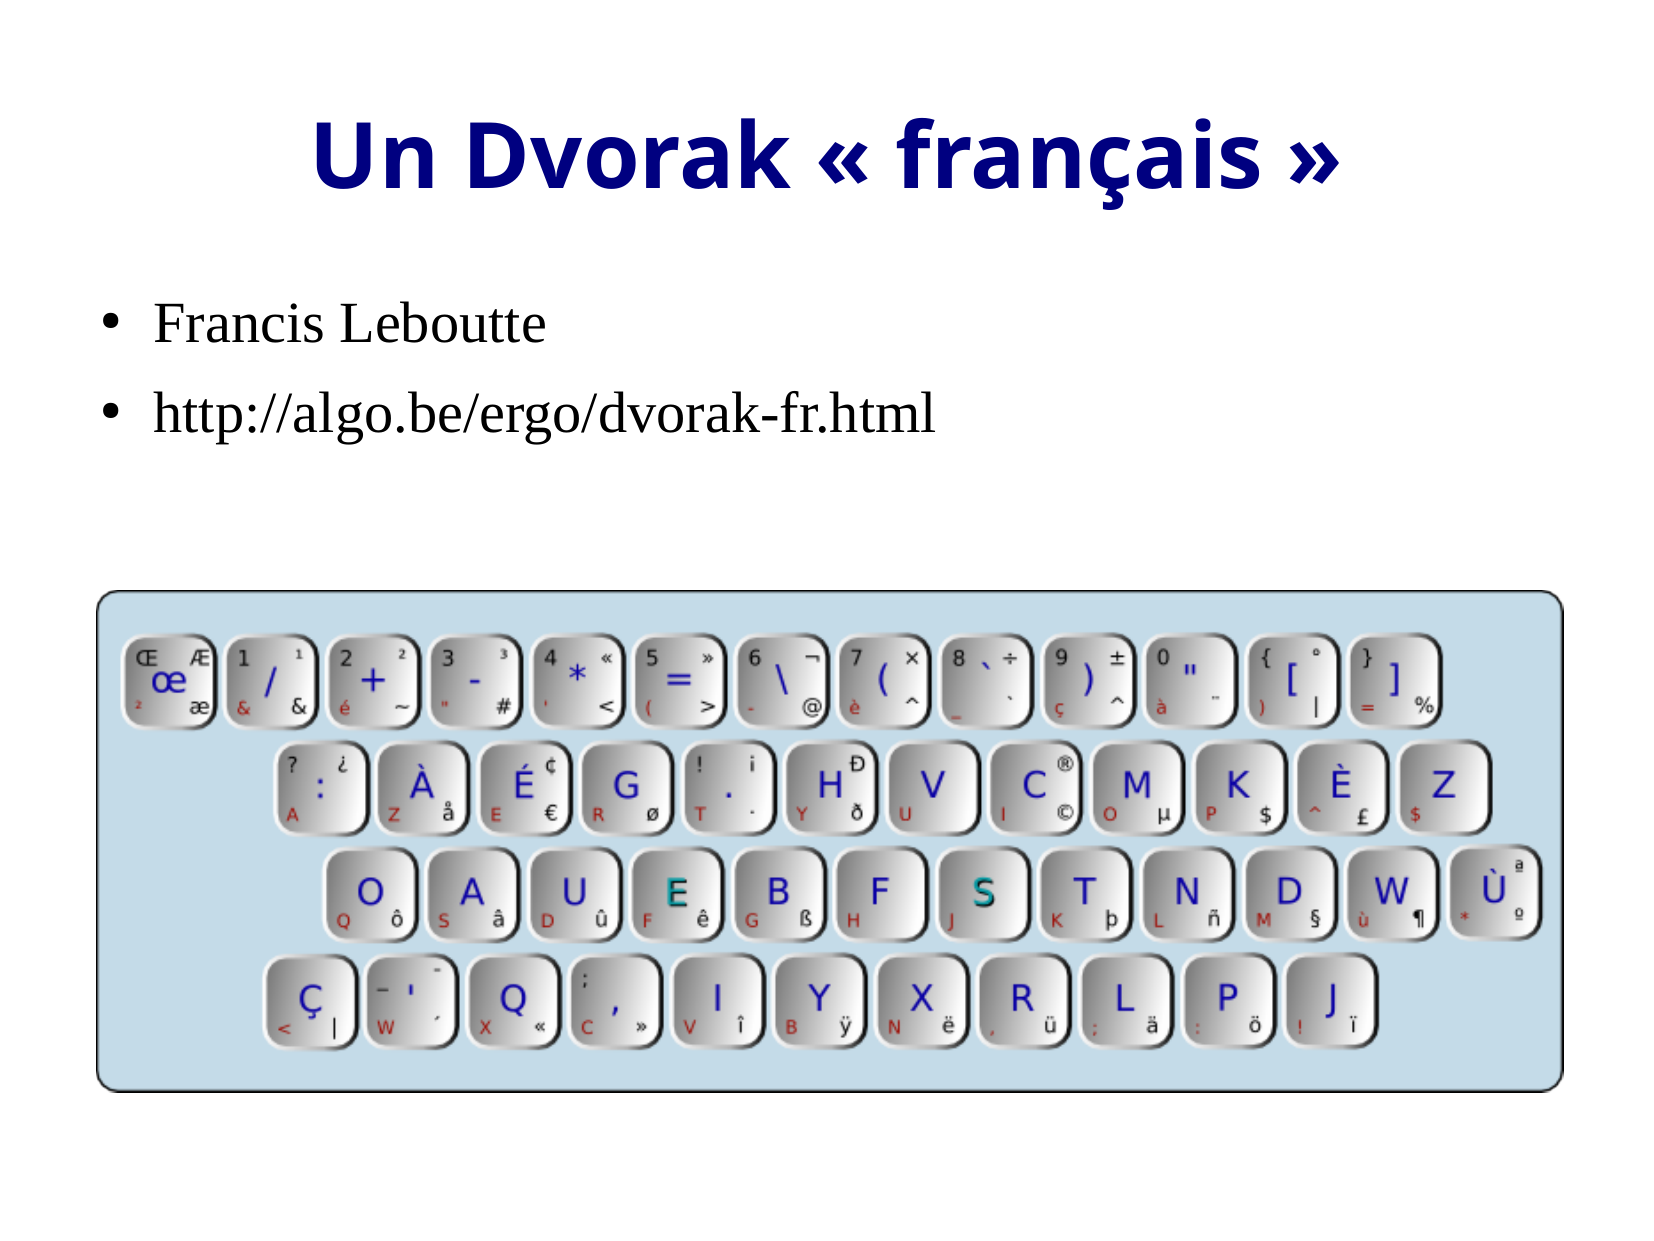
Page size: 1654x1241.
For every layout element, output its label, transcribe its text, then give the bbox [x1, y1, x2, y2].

picture [96, 590, 1564, 1093]
title Un Dvorak « français » [82, 56, 1571, 250]
list Francis Leboutte http://algo.be/ergo/dvorak-fr.html [82, 290, 1571, 1094]
